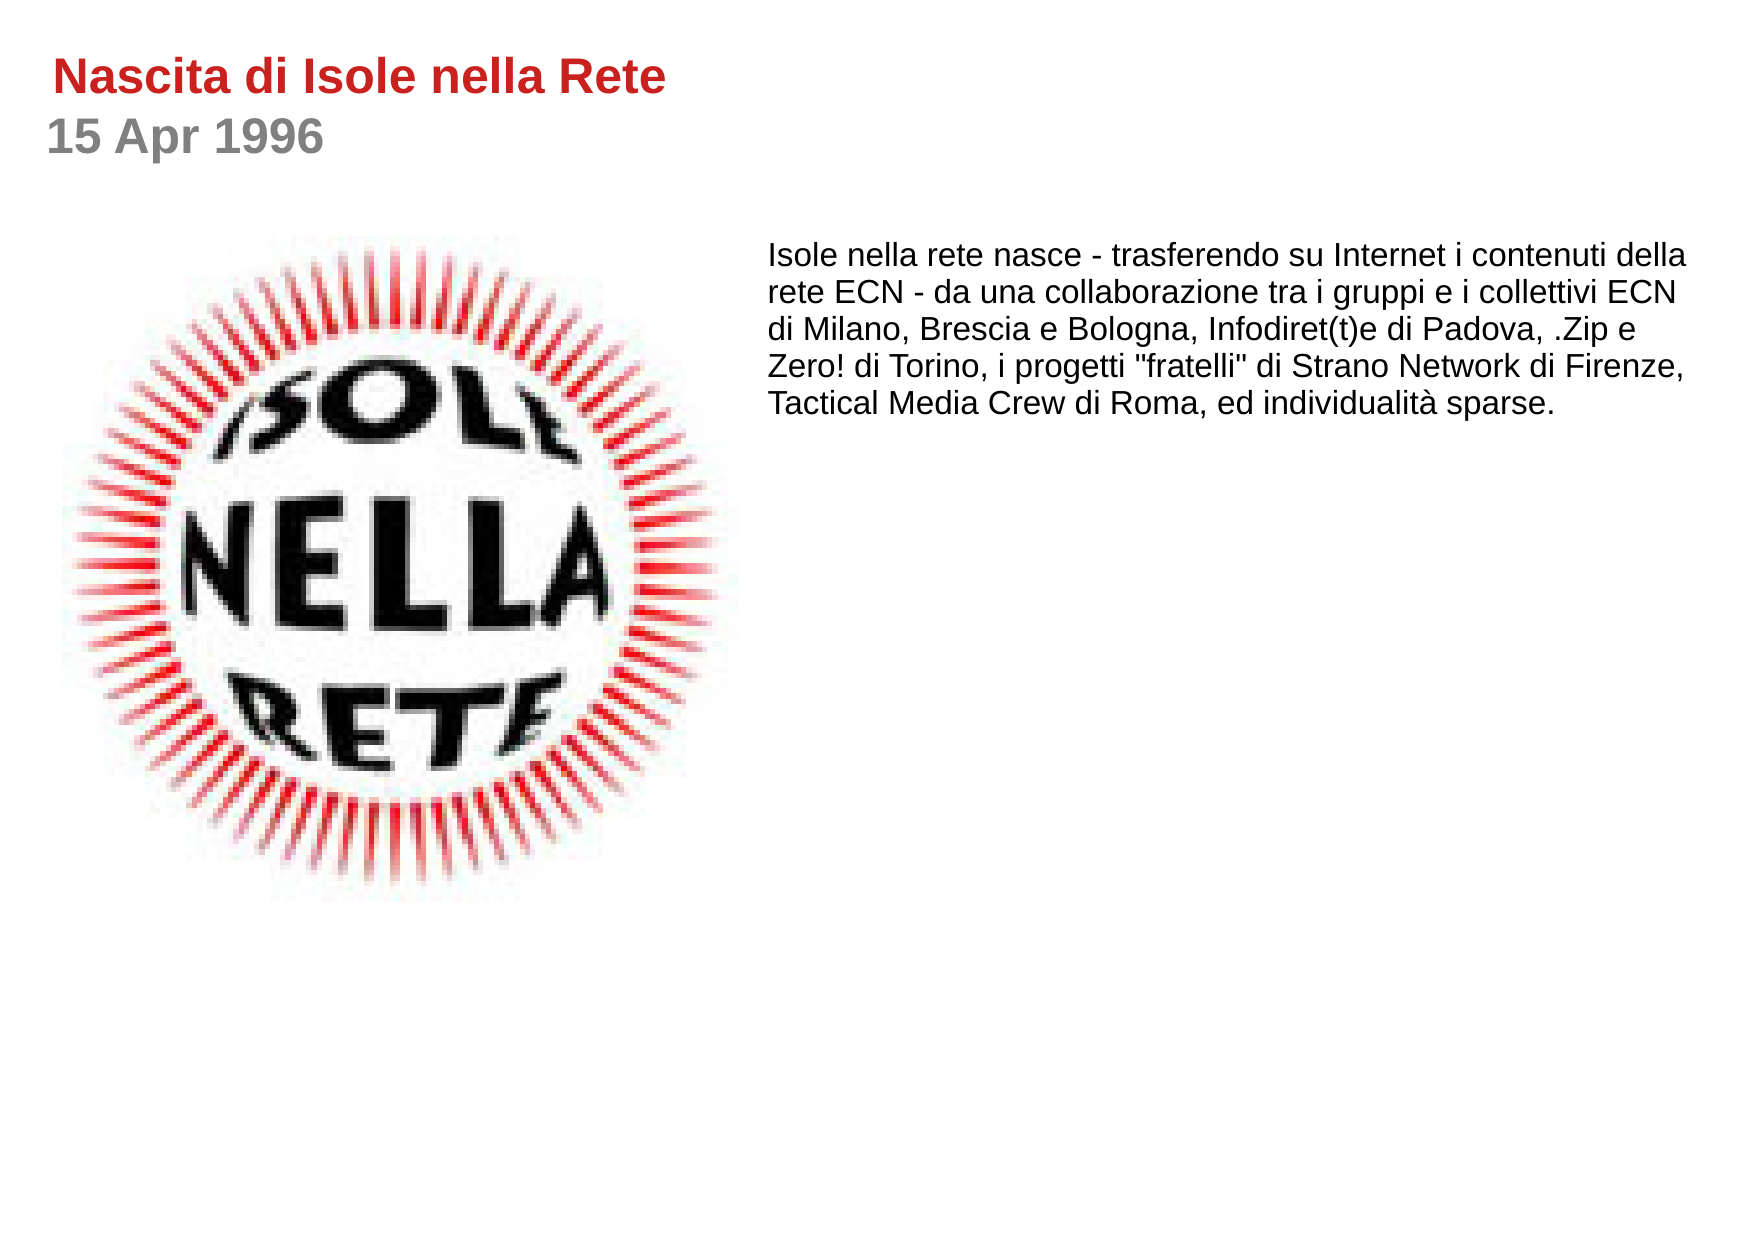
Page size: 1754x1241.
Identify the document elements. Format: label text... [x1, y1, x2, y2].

picture [62, 236, 739, 902]
title Nascita di Isole nella Rete [52, 39, 1713, 114]
subtitle Isole nella rete nasce - trasferendo su Internet i contenuti della rete ECN - da una collaborazione tra i gruppi e i collettivi ECN di Milano, Brescia e Bologna, Infodiret(t)e di Padova, .Zip e Zero! di Torino, i progetti "fratelli" di Strano Network di Firenze, Tactical Media Crew di Roma, ed individualità sparse. [767, 236, 1692, 1182]
text_box 15 Apr 1996 [31, 101, 768, 178]
